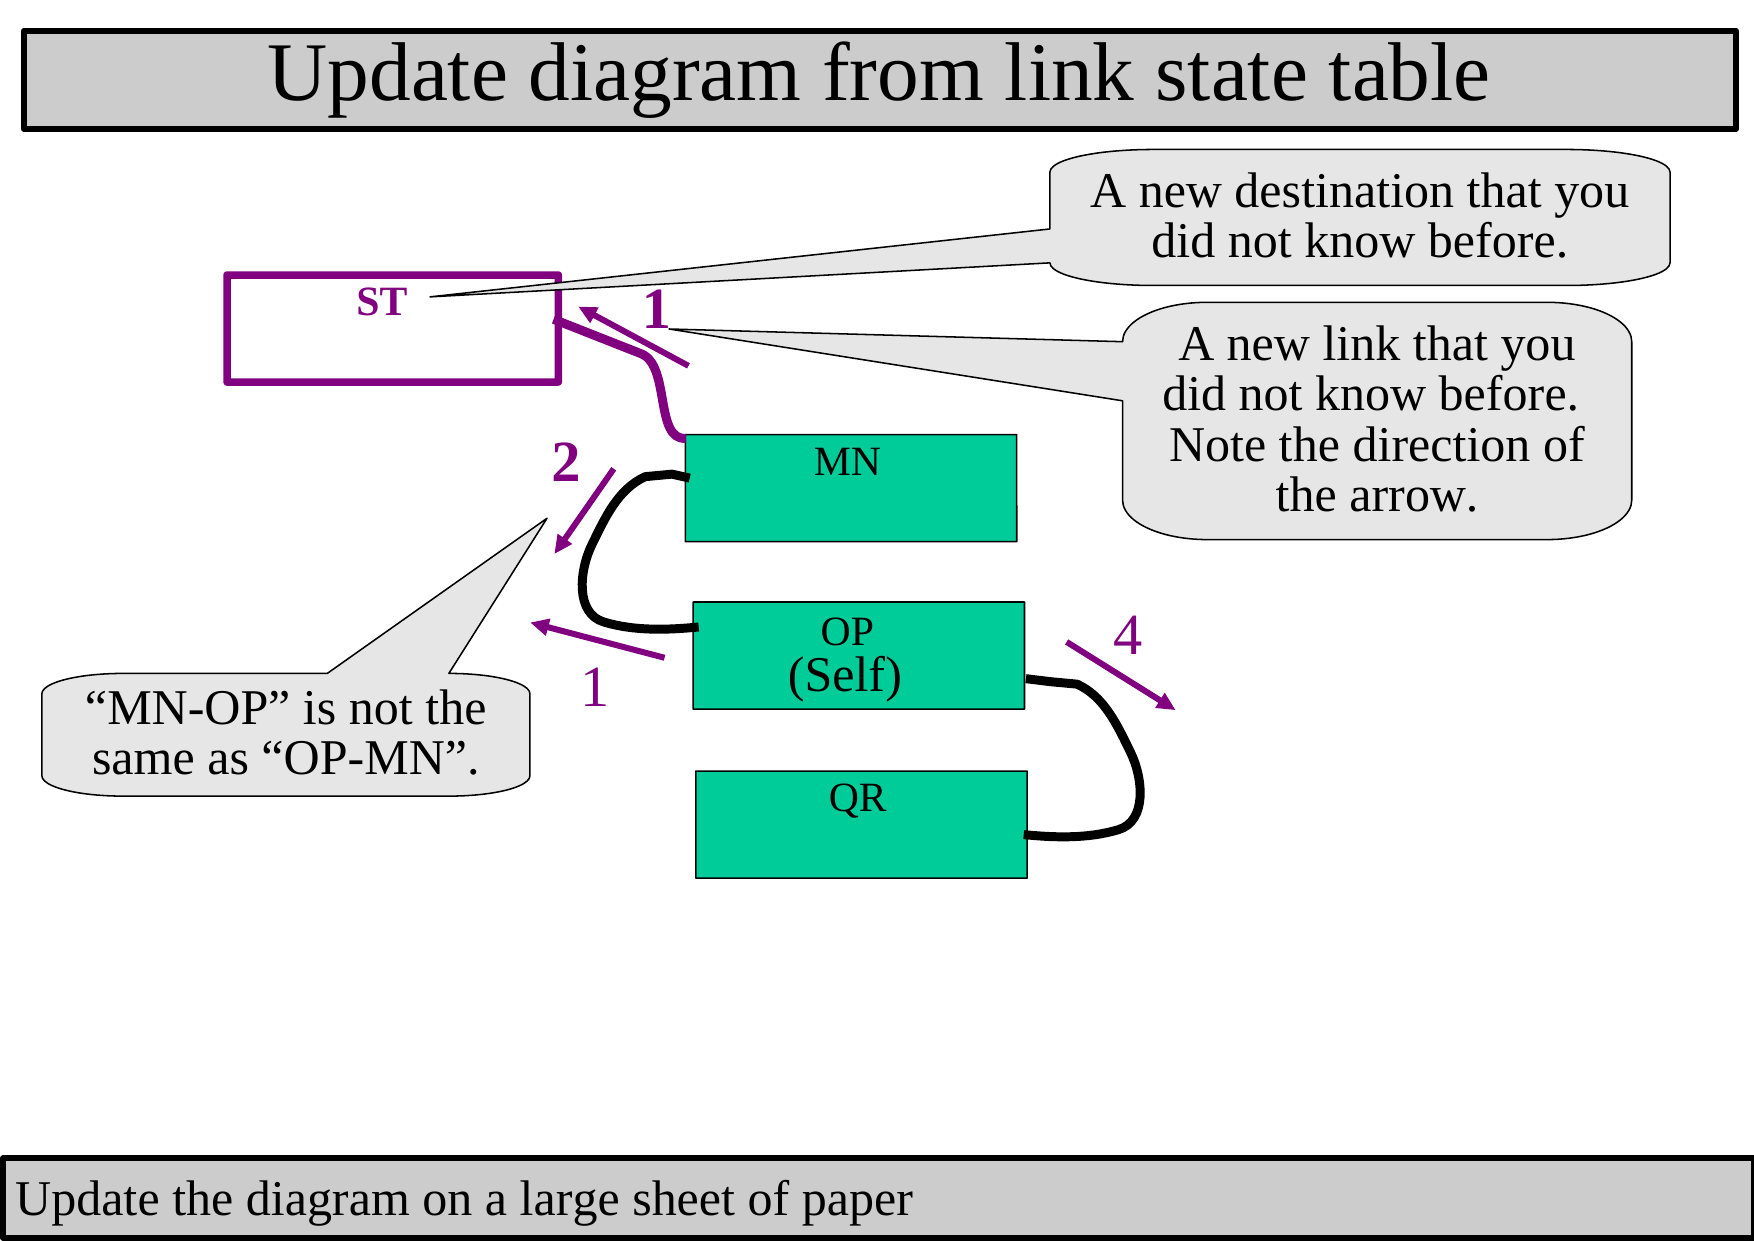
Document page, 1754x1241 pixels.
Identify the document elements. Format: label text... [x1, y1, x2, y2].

text_box 4 [1113, 608, 1142, 673]
text_box MN [793, 434, 902, 507]
text_box 1 [580, 659, 619, 734]
text_box ST [327, 274, 437, 347]
text_box 2 [551, 434, 589, 510]
text_box (Self)‏ [787, 651, 900, 708]
text_box 1 [641, 284, 680, 357]
text_box “MN-OP” is not the same as “OP-MN”. [41, 518, 548, 797]
text_box Update diagram from link state table [23, 30, 1736, 129]
text_box A new link that you did not know before. Note the direction of the arrow. [669, 302, 1632, 540]
text_box QR [803, 770, 912, 843]
text_box OP [793, 604, 902, 677]
text_box A new destination that you did not know before. [429, 149, 1671, 297]
text_box Update the diagram on a large sheet of paper [3, 1158, 1754, 1238]
